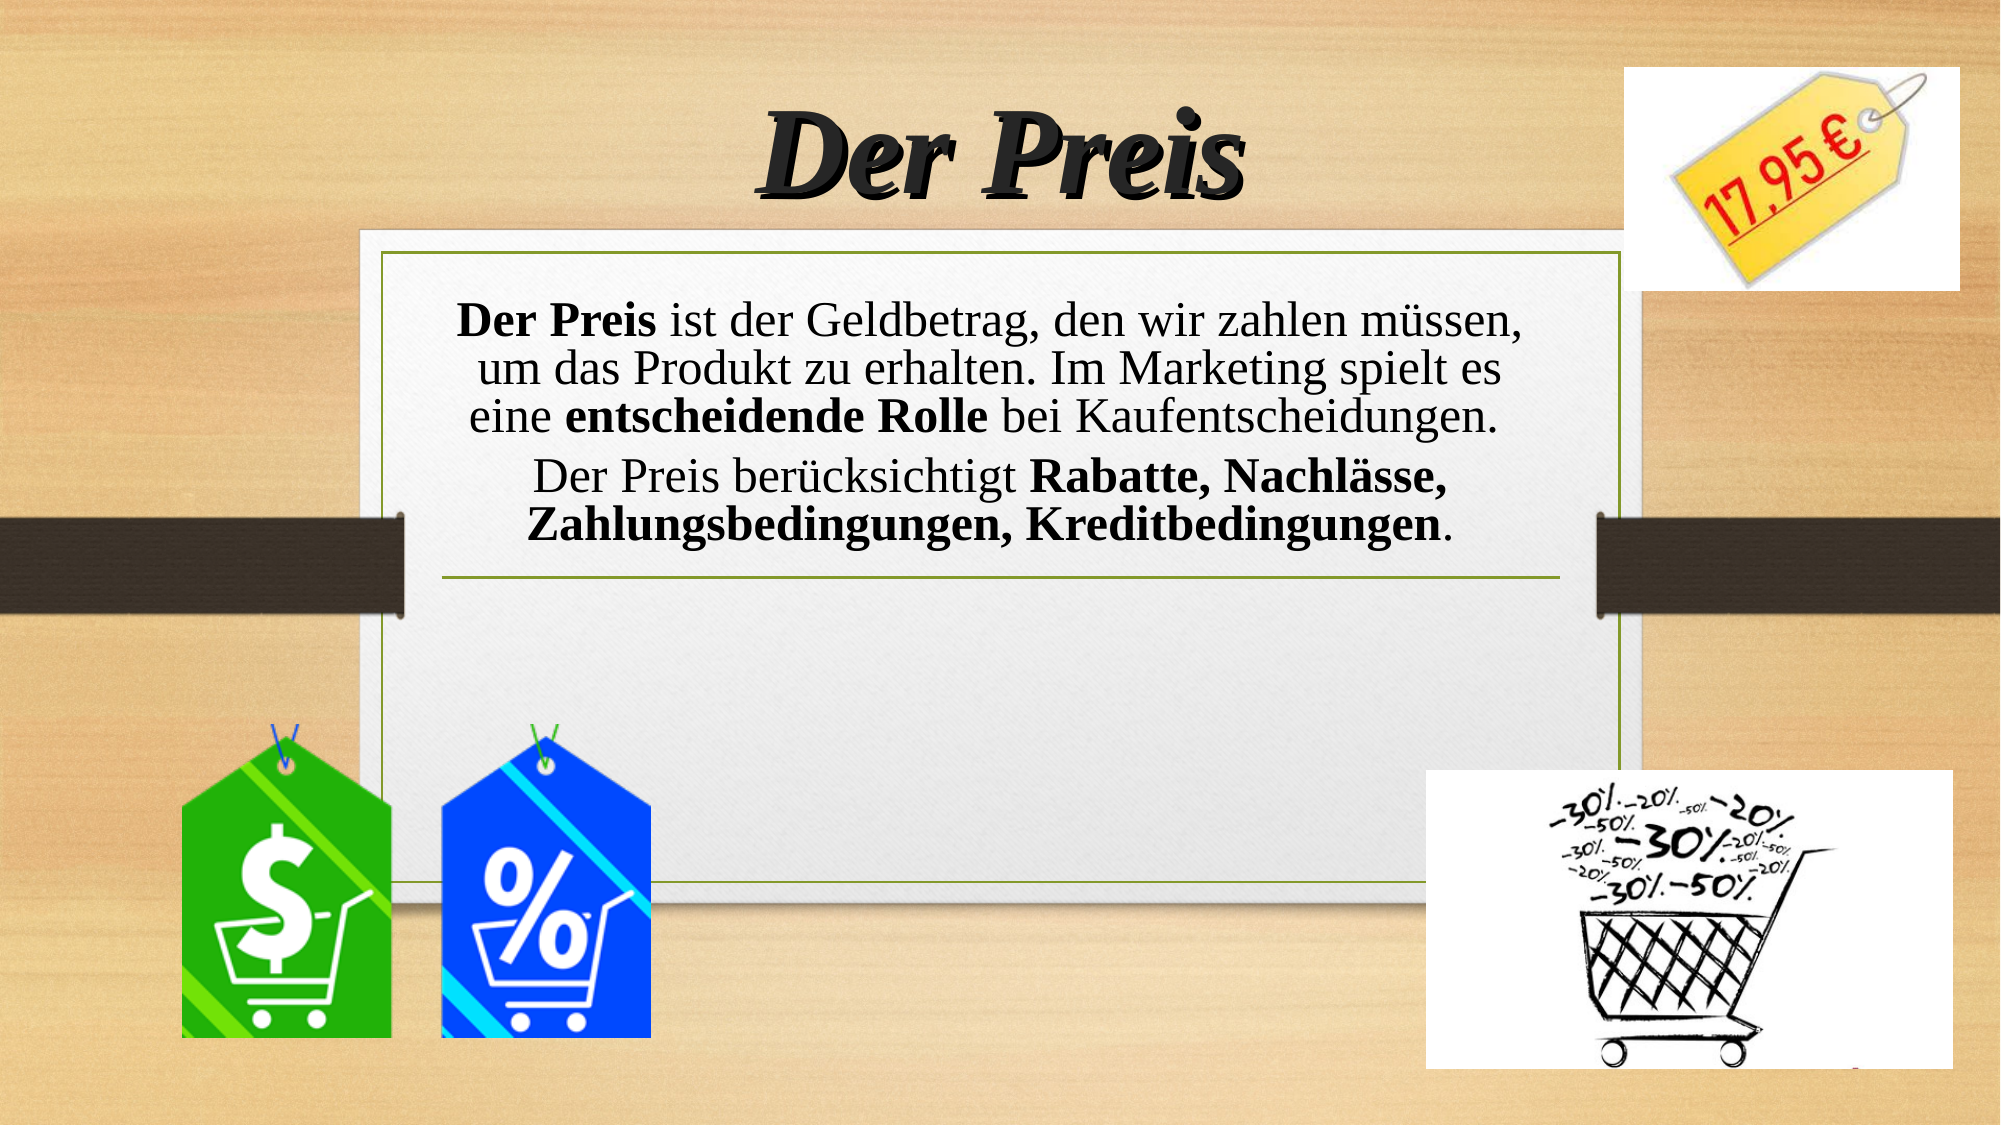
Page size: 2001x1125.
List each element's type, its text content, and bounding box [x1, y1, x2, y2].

title Der Preis [441, 39, 1560, 226]
picture [1624, 67, 1960, 291]
picture [182, 724, 651, 1038]
picture [1426, 770, 1955, 1069]
subtitle Der Preis ist der Geldbetrag, den wir zahlen müssen, um das Produkt zu erhalten. Im Marketing spielt es eine entscheidende Rolle bei Kaufentscheidungen. Der Preis berücksichtigt Rabatte, Nachlässe, Zahlungsbedingungen, Kreditbedingungen. [441, 290, 1560, 817]
